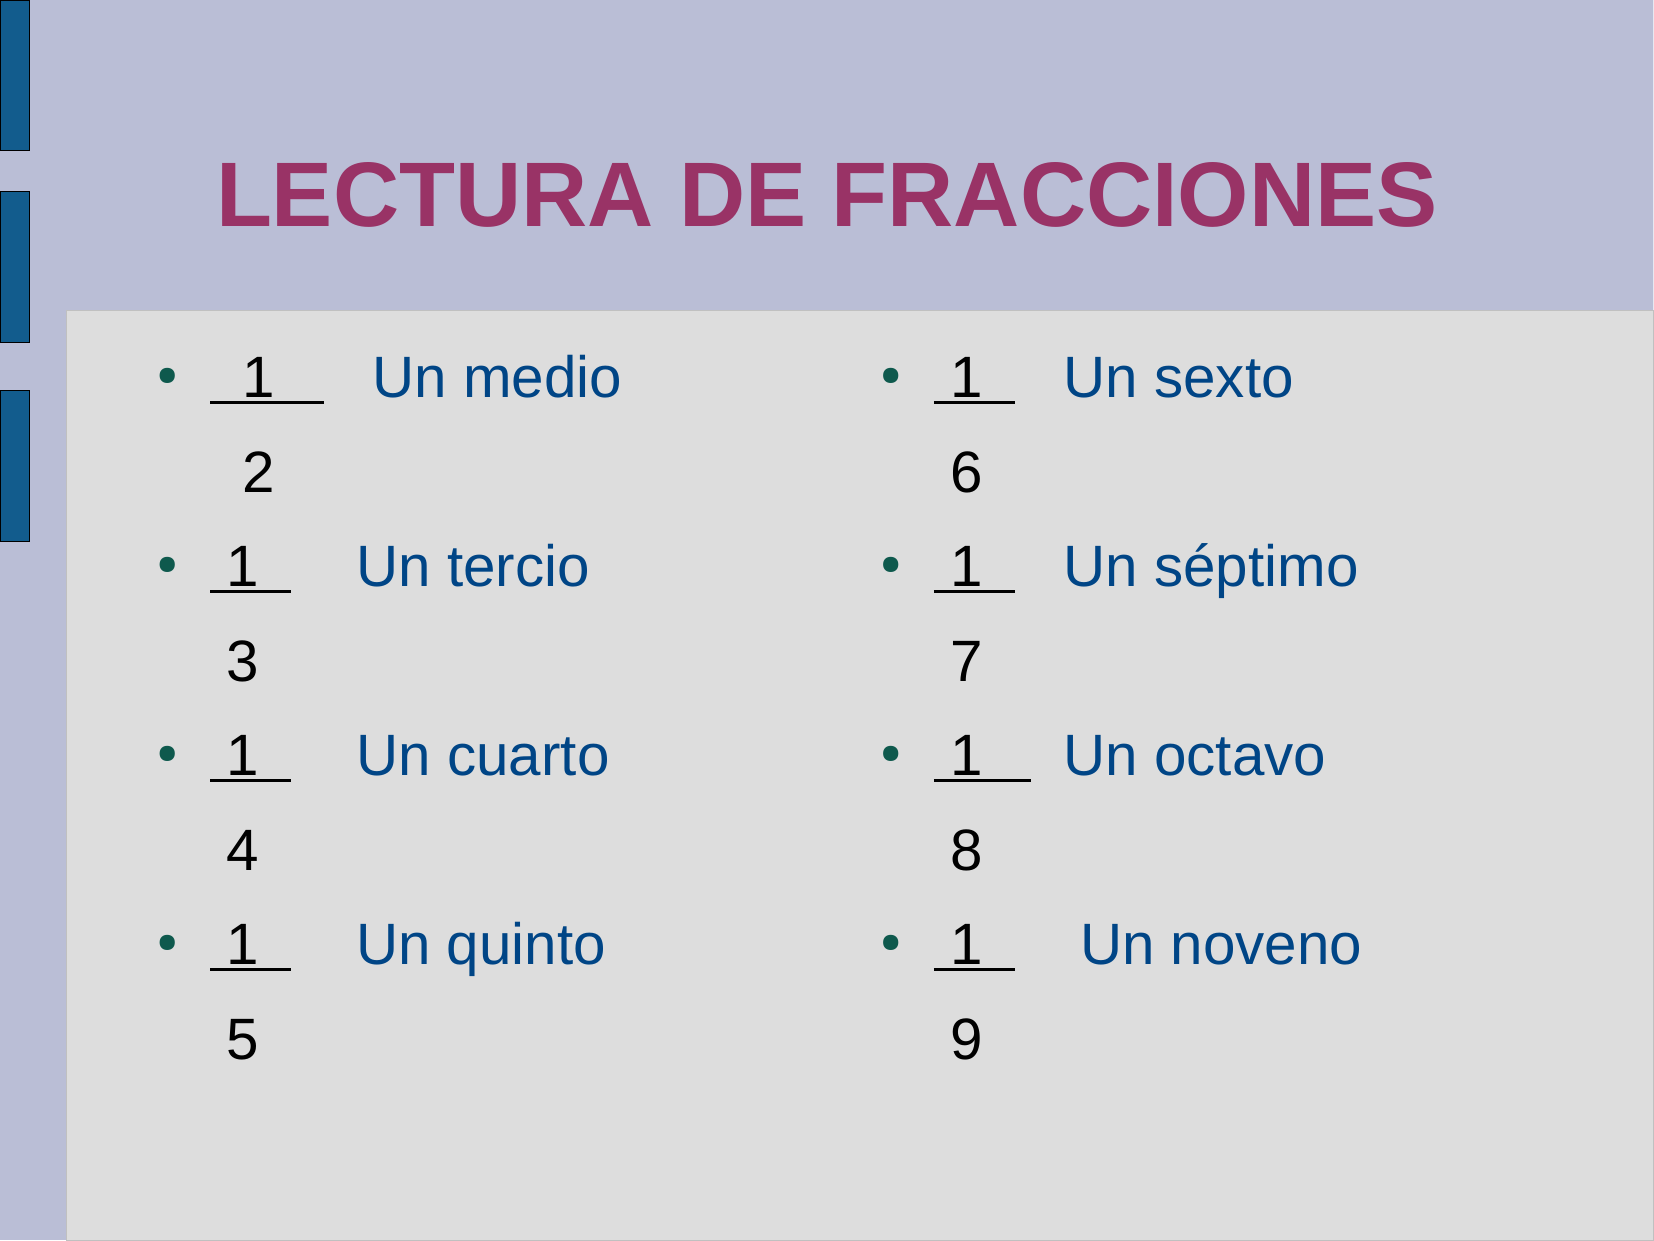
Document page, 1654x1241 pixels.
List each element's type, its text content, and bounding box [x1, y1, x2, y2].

list 1 Un medio 2 1 Un tercio 3 1 Un cuarto 4 1 Un quinto 5 [121, 344, 811, 1112]
title LECTURA DE FRACCIONES [121, 91, 1534, 299]
chart [121, 344, 1534, 1132]
list 1 Un sexto 6 1 Un séptimo 7 1 Un octavo 8 1 Un noveno 9 [845, 344, 1535, 1112]
